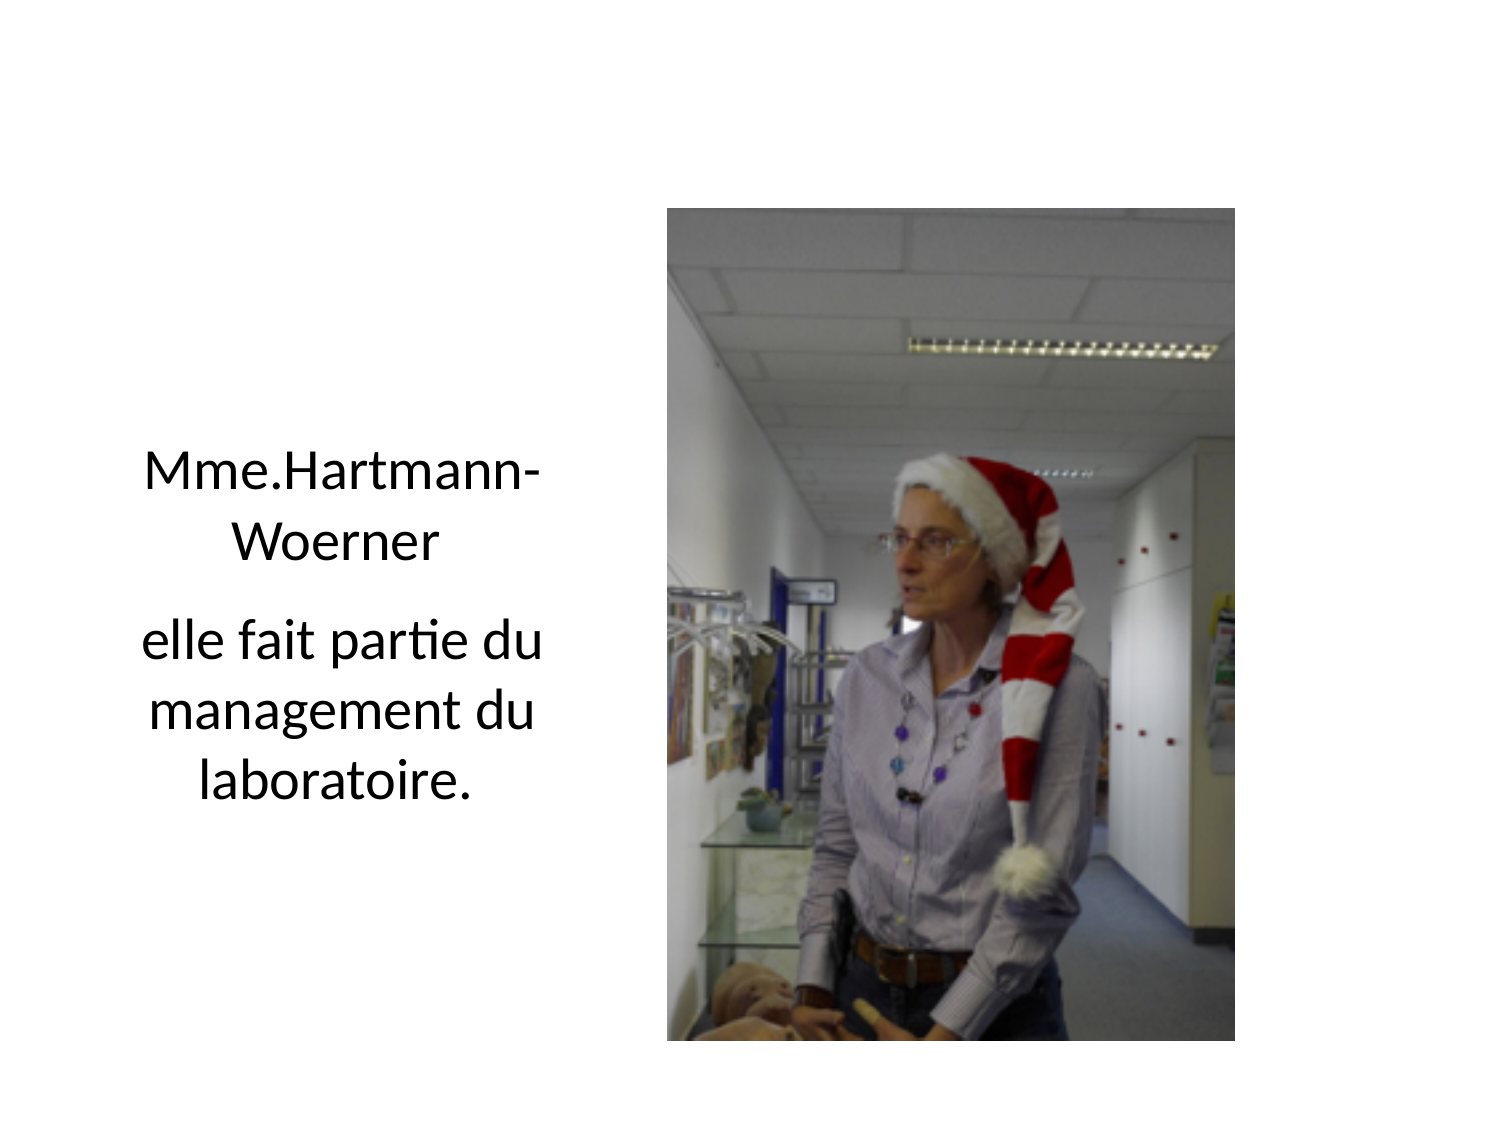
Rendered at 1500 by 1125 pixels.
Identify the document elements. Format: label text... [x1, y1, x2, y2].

picture [667, 208, 1235, 1041]
list Mme.Hartmann-Woerner elle fait partie du management du laboratoire. [67, 324, 562, 1095]
